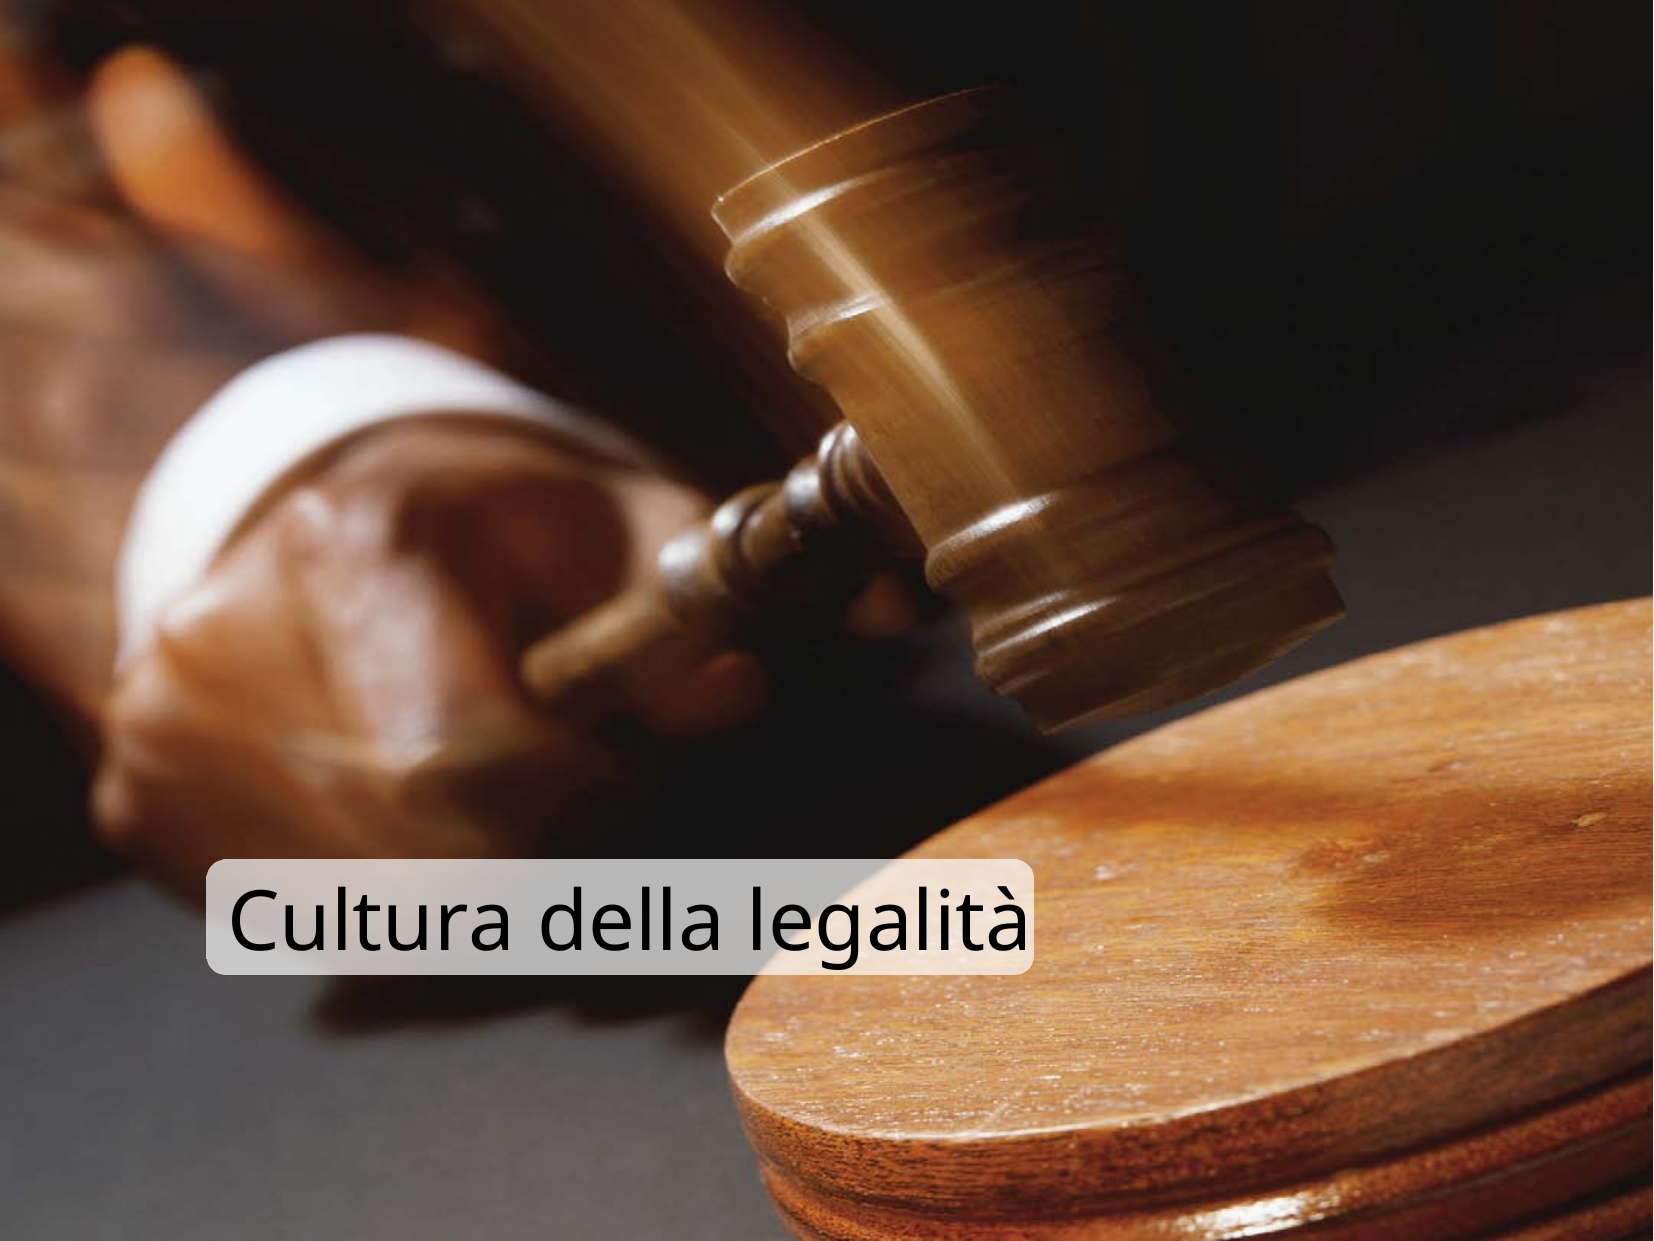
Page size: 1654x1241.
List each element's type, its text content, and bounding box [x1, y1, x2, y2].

picture [0, 0, 1654, 1241]
text_box Cultura della legalità [206, 859, 1034, 975]
